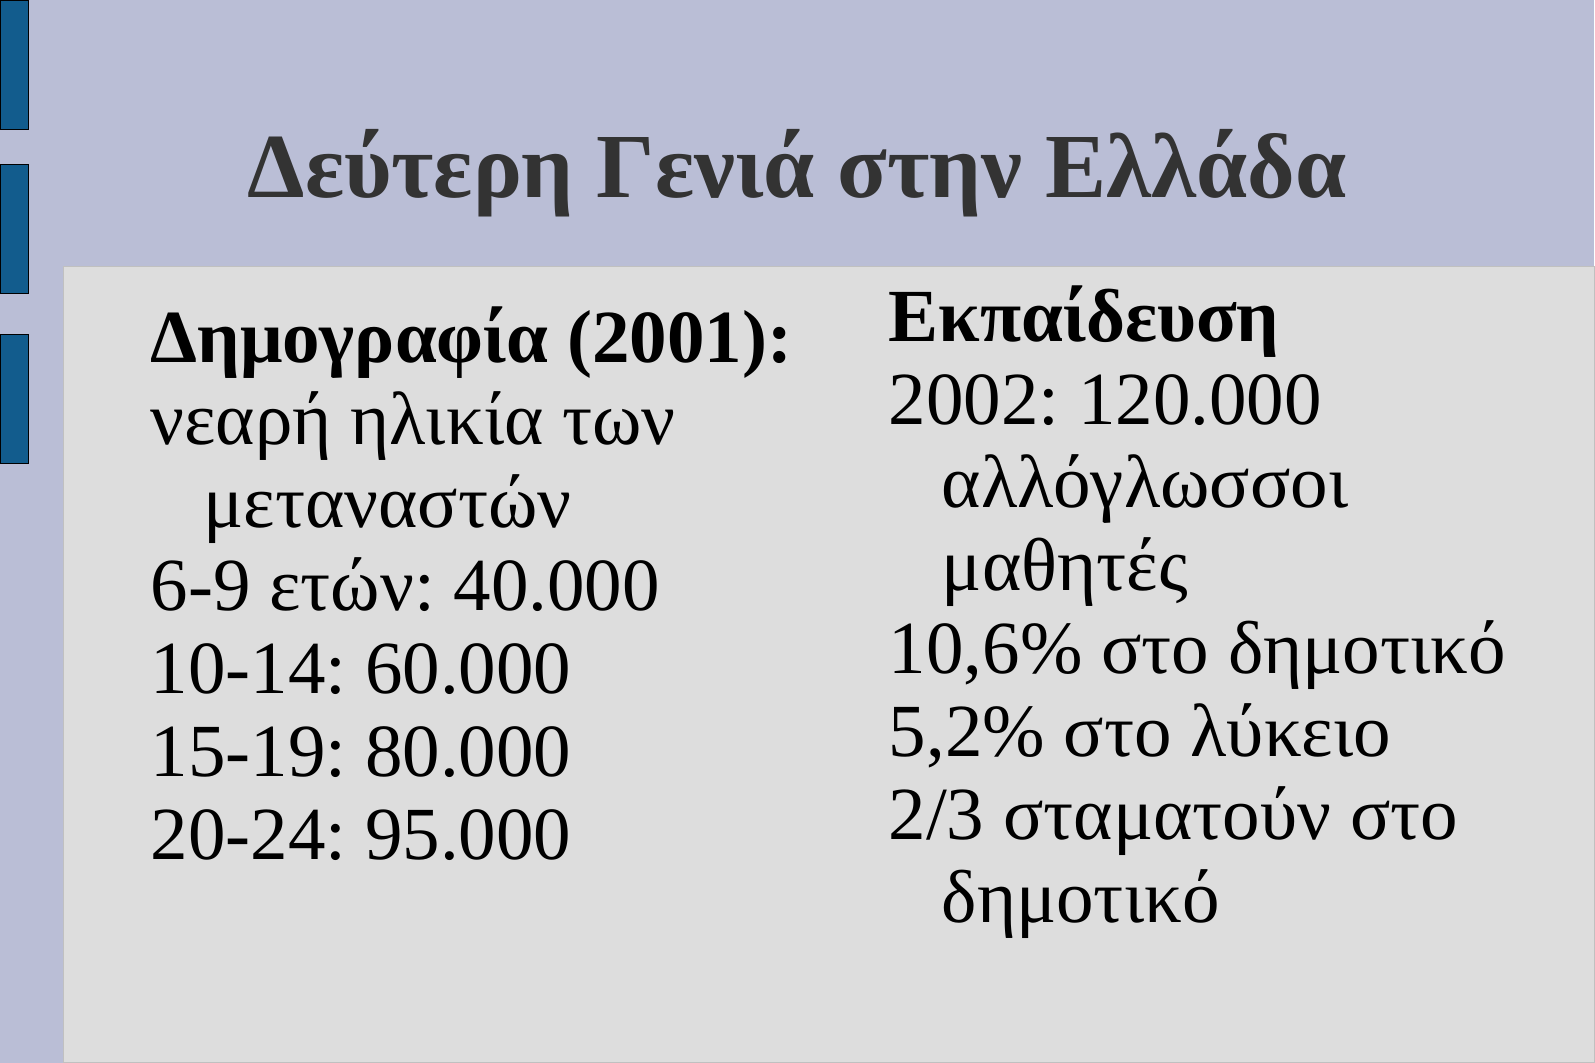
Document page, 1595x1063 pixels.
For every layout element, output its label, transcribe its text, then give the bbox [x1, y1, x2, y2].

list Εκπαίδευση 2002: 120.000 αλλόγλωσσοι μαθητές 10,6% στο δημοτικό 5,2% στο λύκειο 2/3 σταματούν στο δημοτικό [871, 275, 1536, 1022]
title Δεύτερη Γενιά στην Ελλάδα [117, 78, 1479, 256]
list Δημογραφία (2001): νεαρή ηλικία των μεταναστών 6-9 ετών: 40.000 10-14: 60.000 15-19: 80.000 20-24: 95.000 [132, 295, 798, 951]
